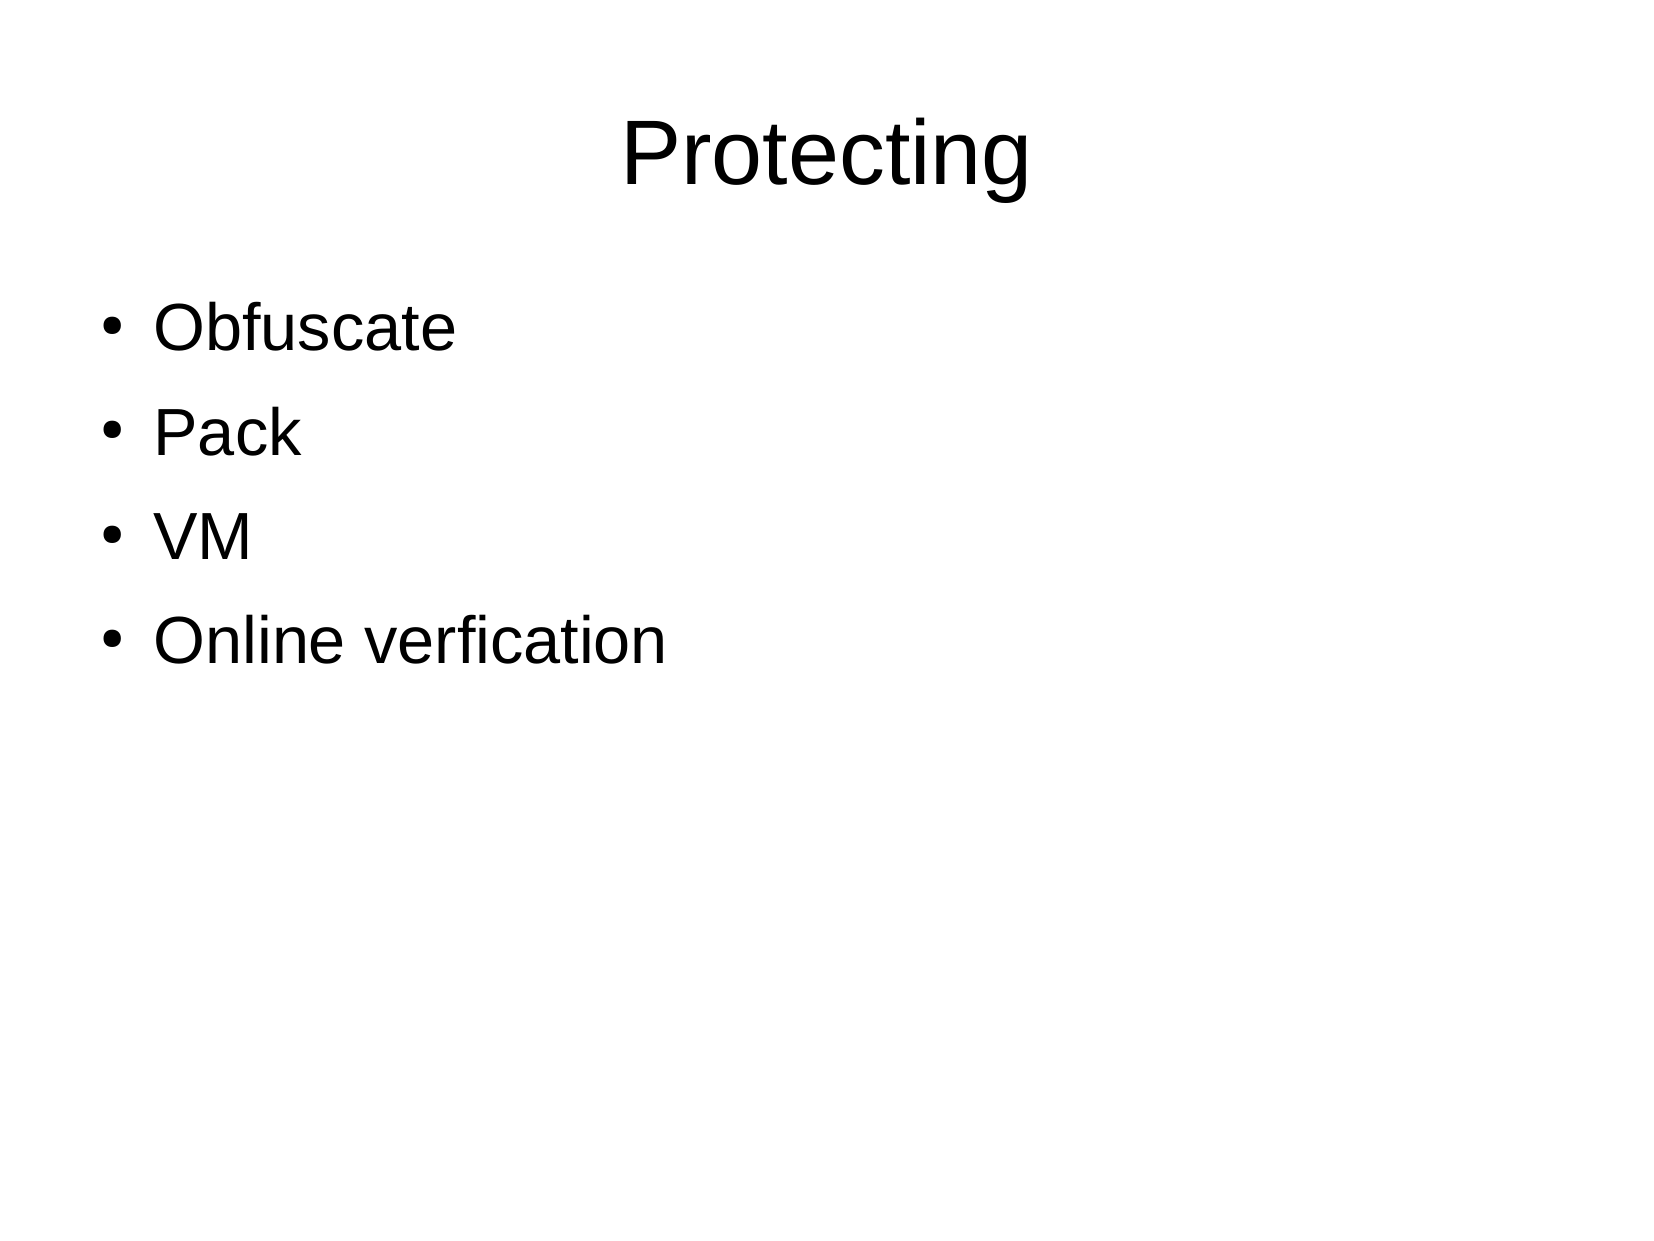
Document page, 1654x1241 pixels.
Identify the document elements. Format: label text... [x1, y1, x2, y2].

title Protecting [82, 49, 1571, 257]
list Obfuscate Pack VM Online verfication [82, 290, 1571, 1010]
